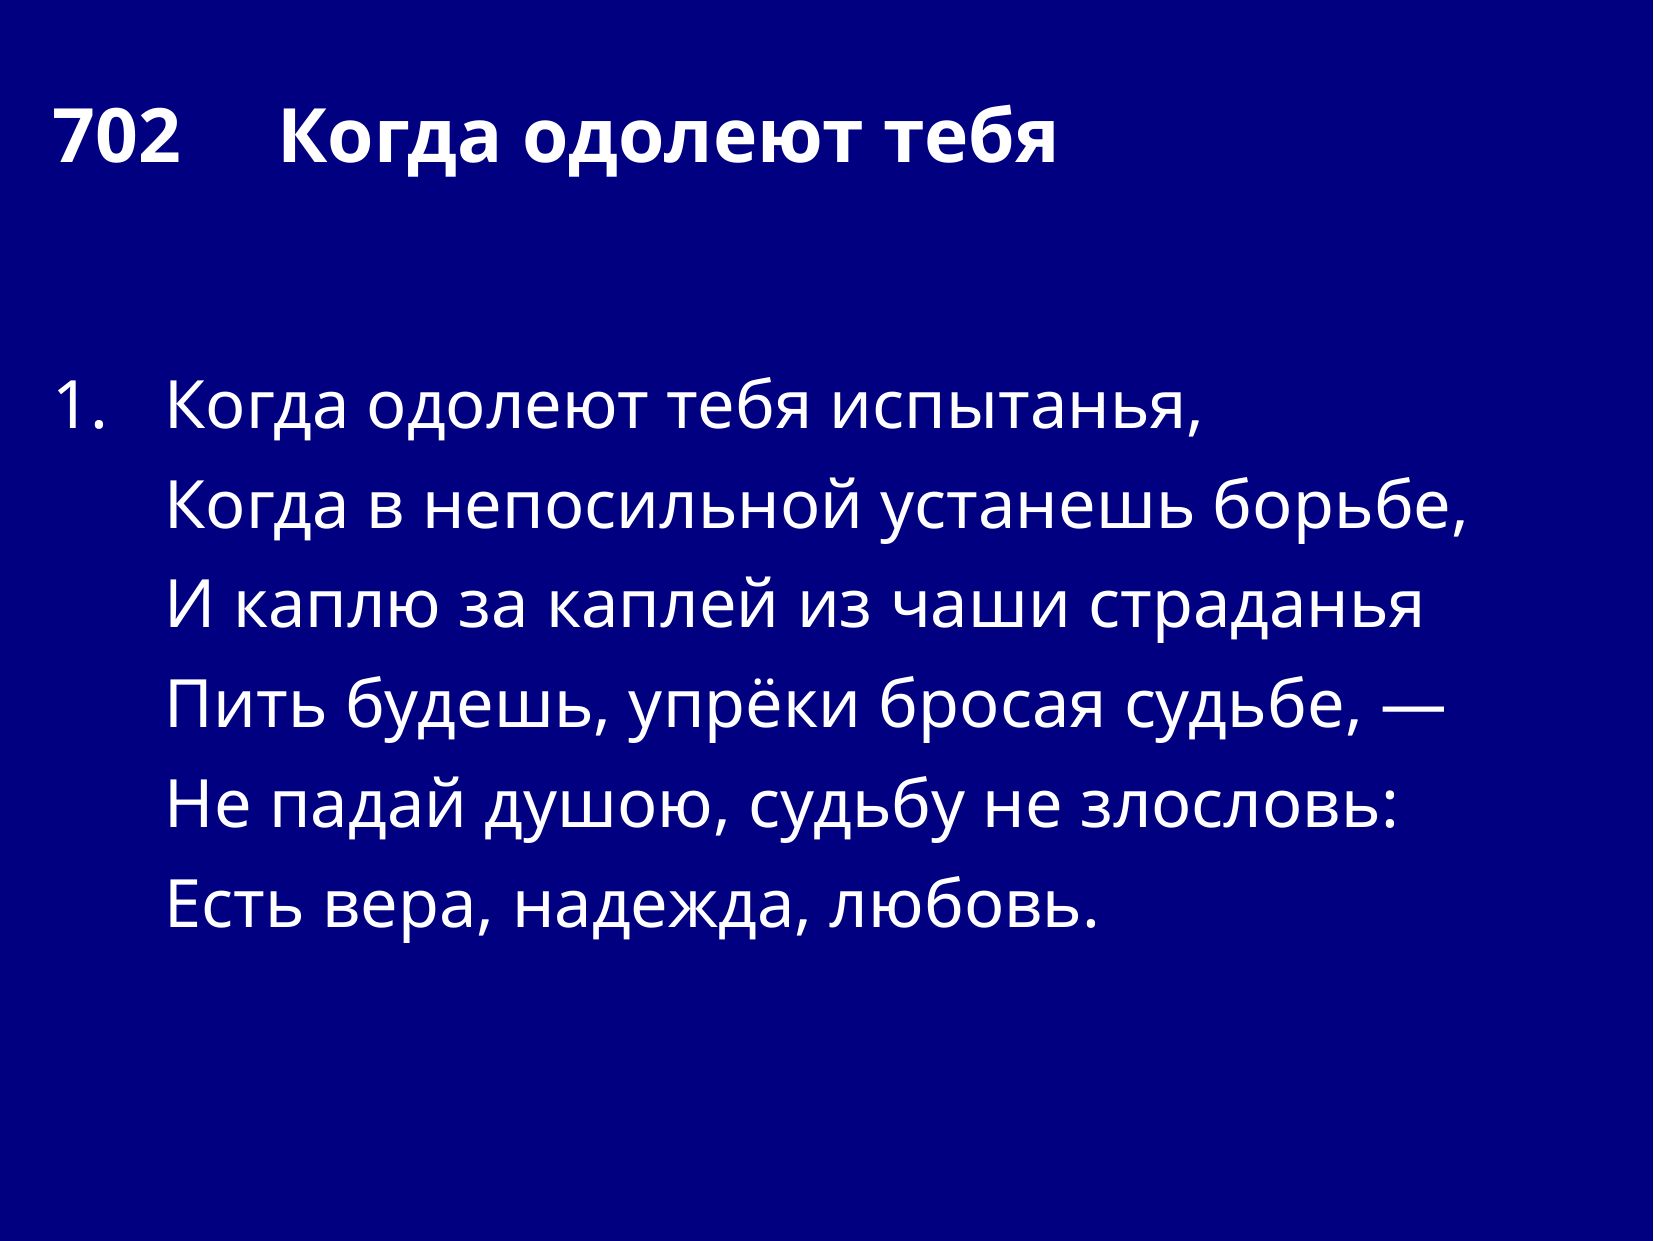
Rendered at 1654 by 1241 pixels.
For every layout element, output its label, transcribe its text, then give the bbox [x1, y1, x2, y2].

text_box 1. Когда одолеют тебя испытанья, Когда в непосильной устанешь борьбе, И каплю за каплей из чаши страданья Пить будешь, упрёки бросая судьбе, — Не падай душою, судьбу не злословь: Есть вера, надежда, любовь. [37, 150, 1653, 1163]
text_box 702 Когда одолеют тебя [37, 75, 1576, 188]
